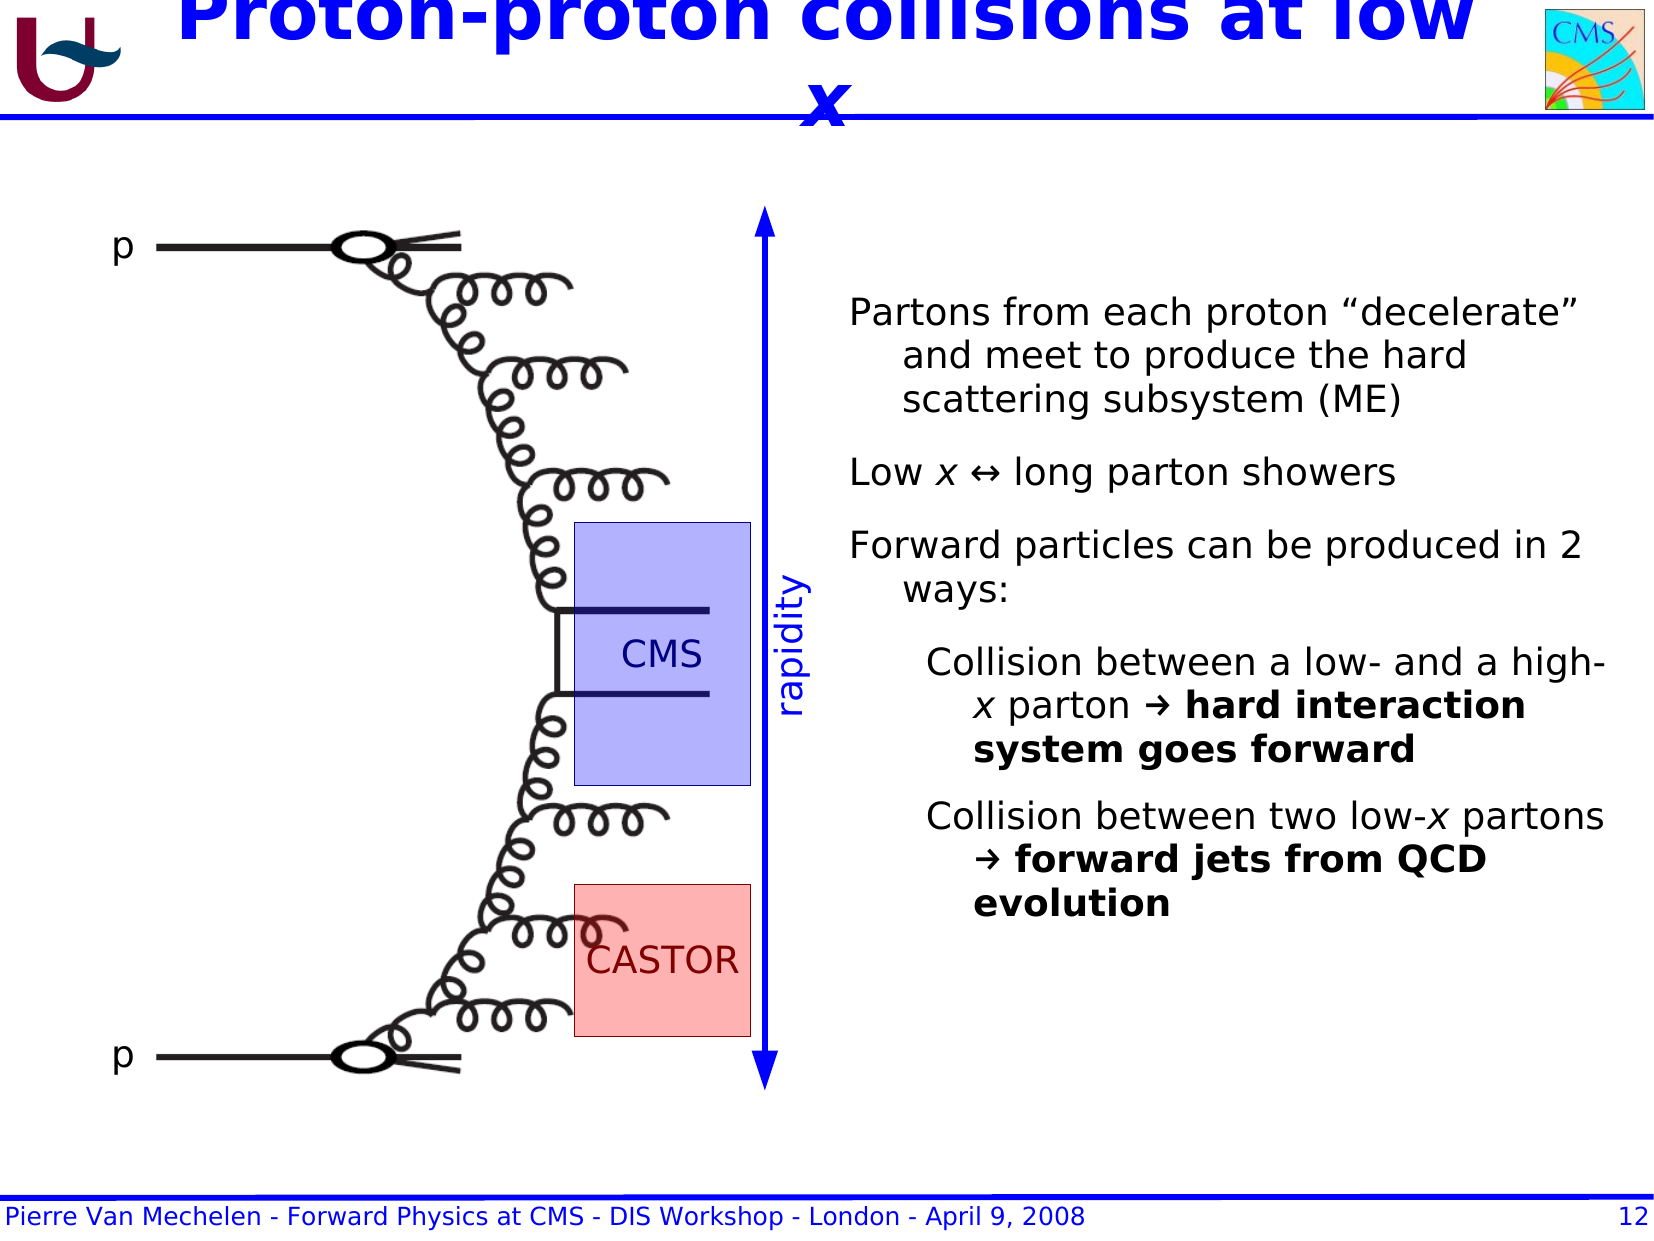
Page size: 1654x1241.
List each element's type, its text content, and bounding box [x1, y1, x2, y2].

title Proton-proton collisions at low x [147, 8, 1506, 107]
text_box rapidity [760, 562, 820, 734]
text_box p [96, 1025, 150, 1084]
list Partons from each proton “decelerate” and meet to produce the hard scattering subsystem (ME) Low x ↔ long parton showers Forward particles can be produced in 2 ways: Collision between a low- and a high- x parton → hard interaction system goes forward Collision between two low-x partons → forward jets from QCD evolution [831, 290, 1630, 1042]
picture [1545, 9, 1645, 110]
text_box CMS [574, 522, 751, 786]
picture [9, 10, 128, 109]
text_box p [96, 216, 150, 275]
text_box CASTOR [574, 884, 751, 1037]
picture [125, 211, 740, 1098]
